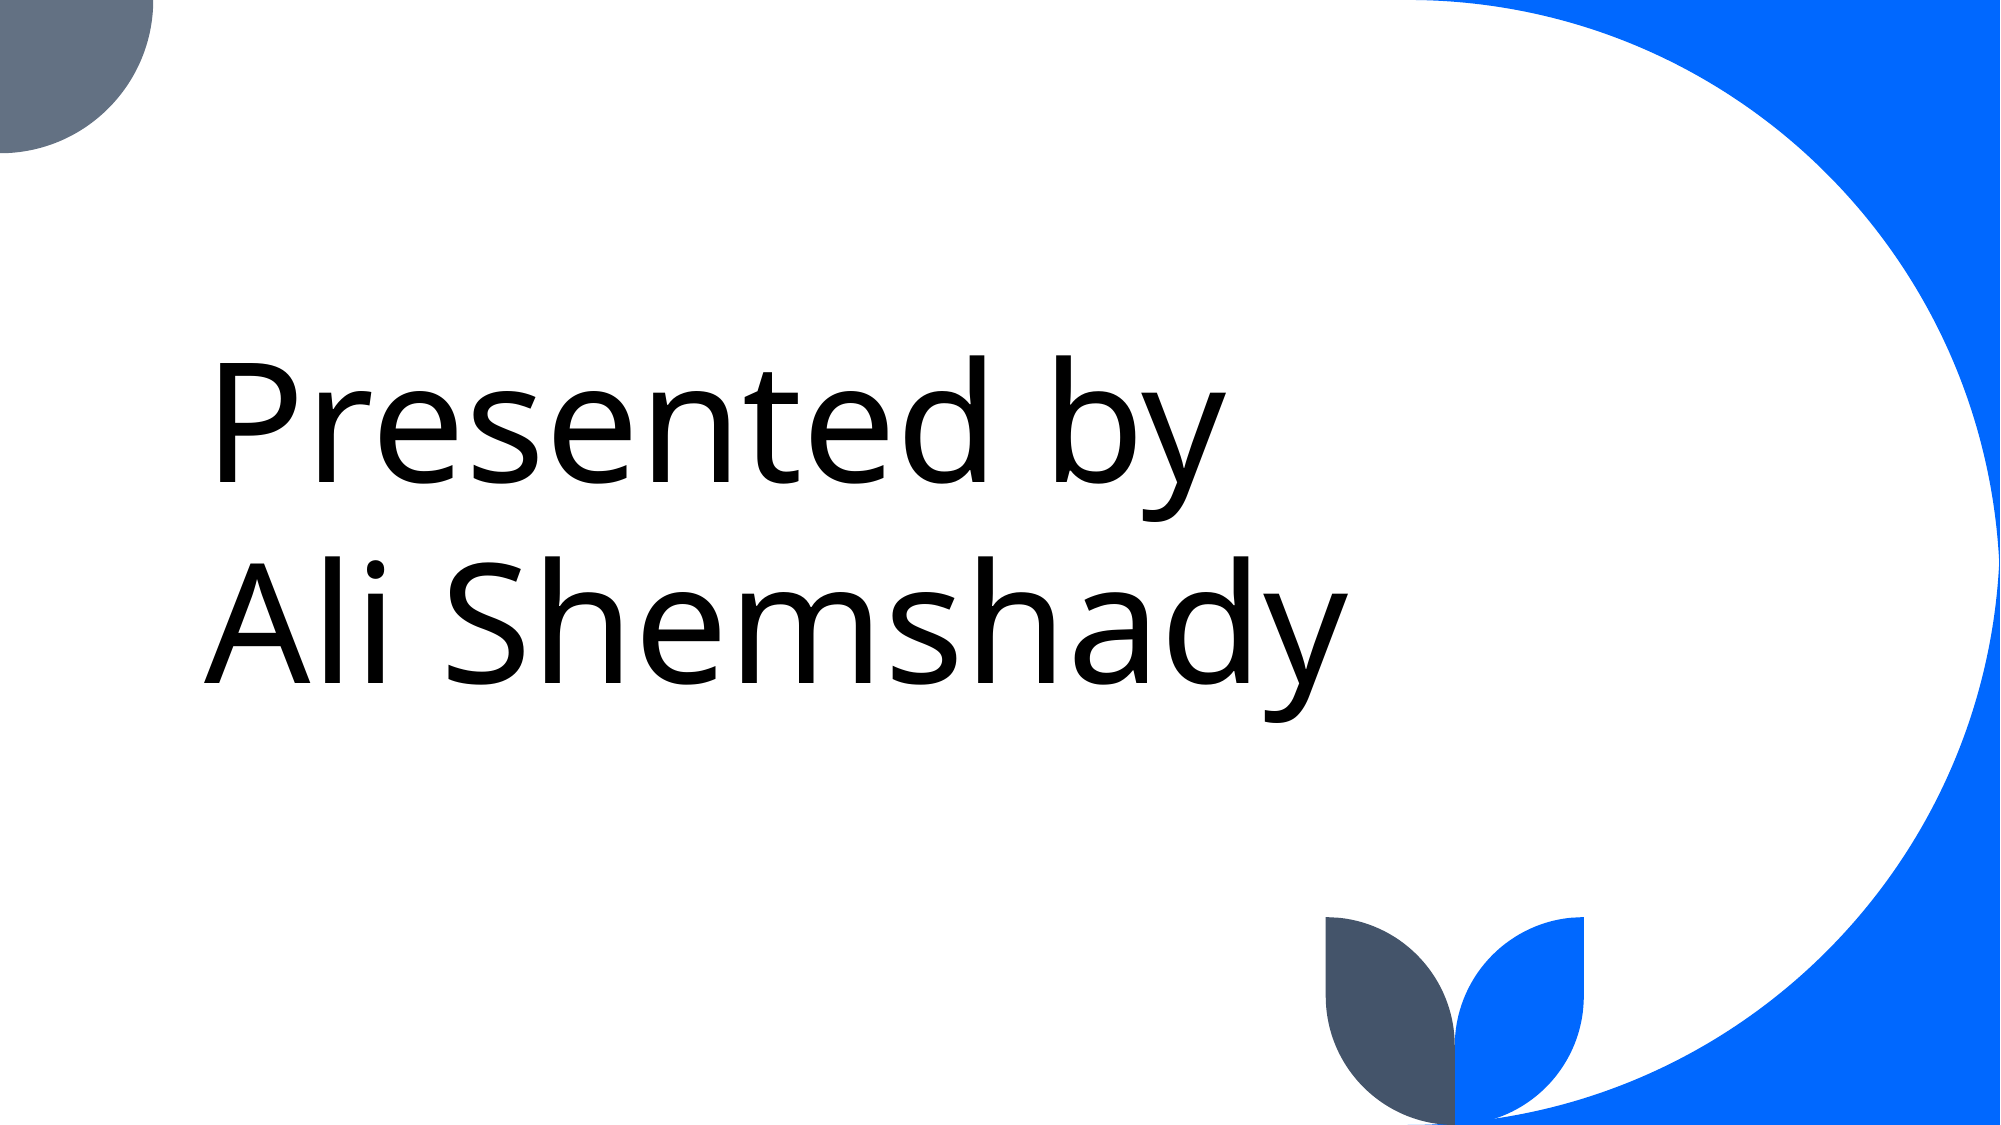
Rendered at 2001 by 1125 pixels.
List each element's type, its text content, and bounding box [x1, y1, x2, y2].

list Presented by Ali Shemshady [190, 330, 1795, 884]
